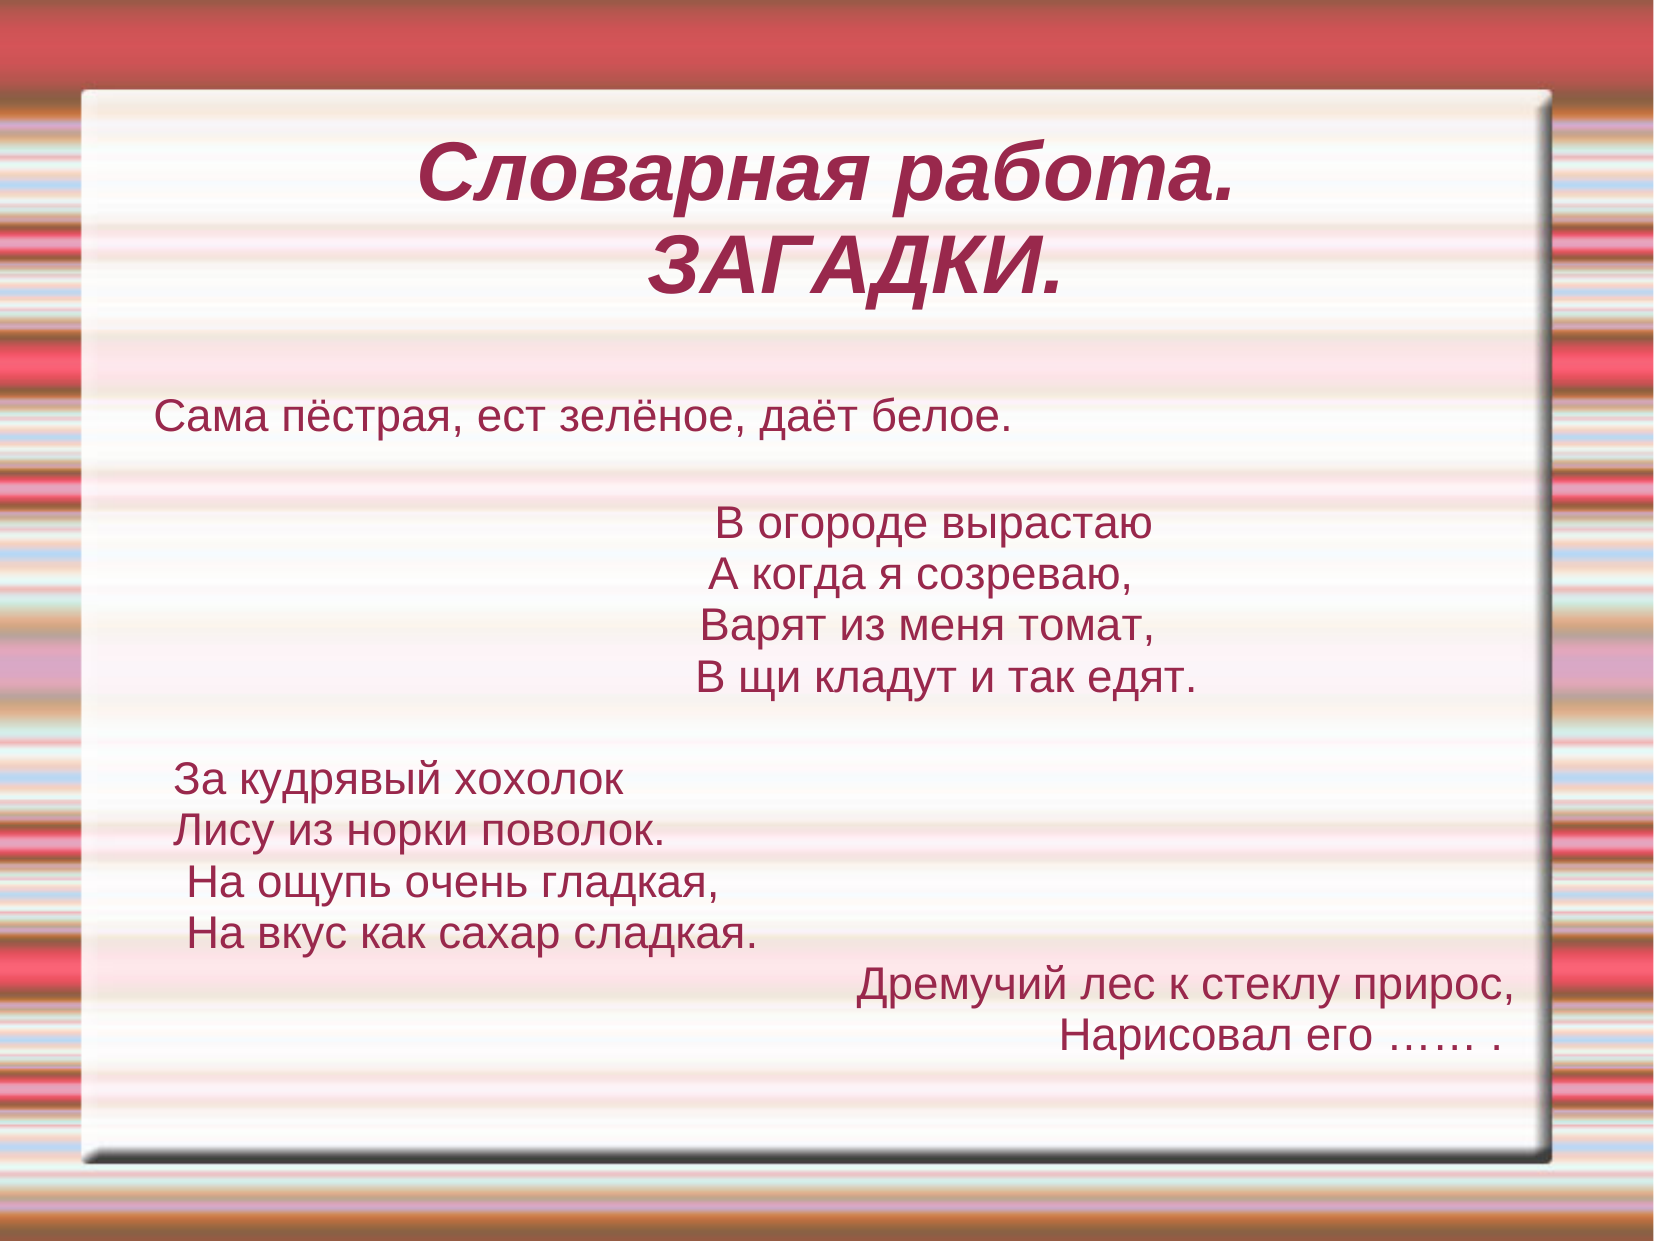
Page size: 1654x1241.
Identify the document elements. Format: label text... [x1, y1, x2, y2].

picture [0, 0, 1654, 1241]
title Словарная работа. ЗАГАДКИ. [121, 122, 1534, 315]
subtitle Сама пёстрая, ест зелёное, даёт белое. В огороде вырастаю А когда я созреваю, Варят из меня томат, В щи кладут и так едят. За кудрявый хохолок Лису из норки поволок. На ощупь очень гладкая, На вкус как сахар сладкая. Дремучий лес к стеклу прирос, Нарисовал его …… . [134, 358, 1516, 1125]
